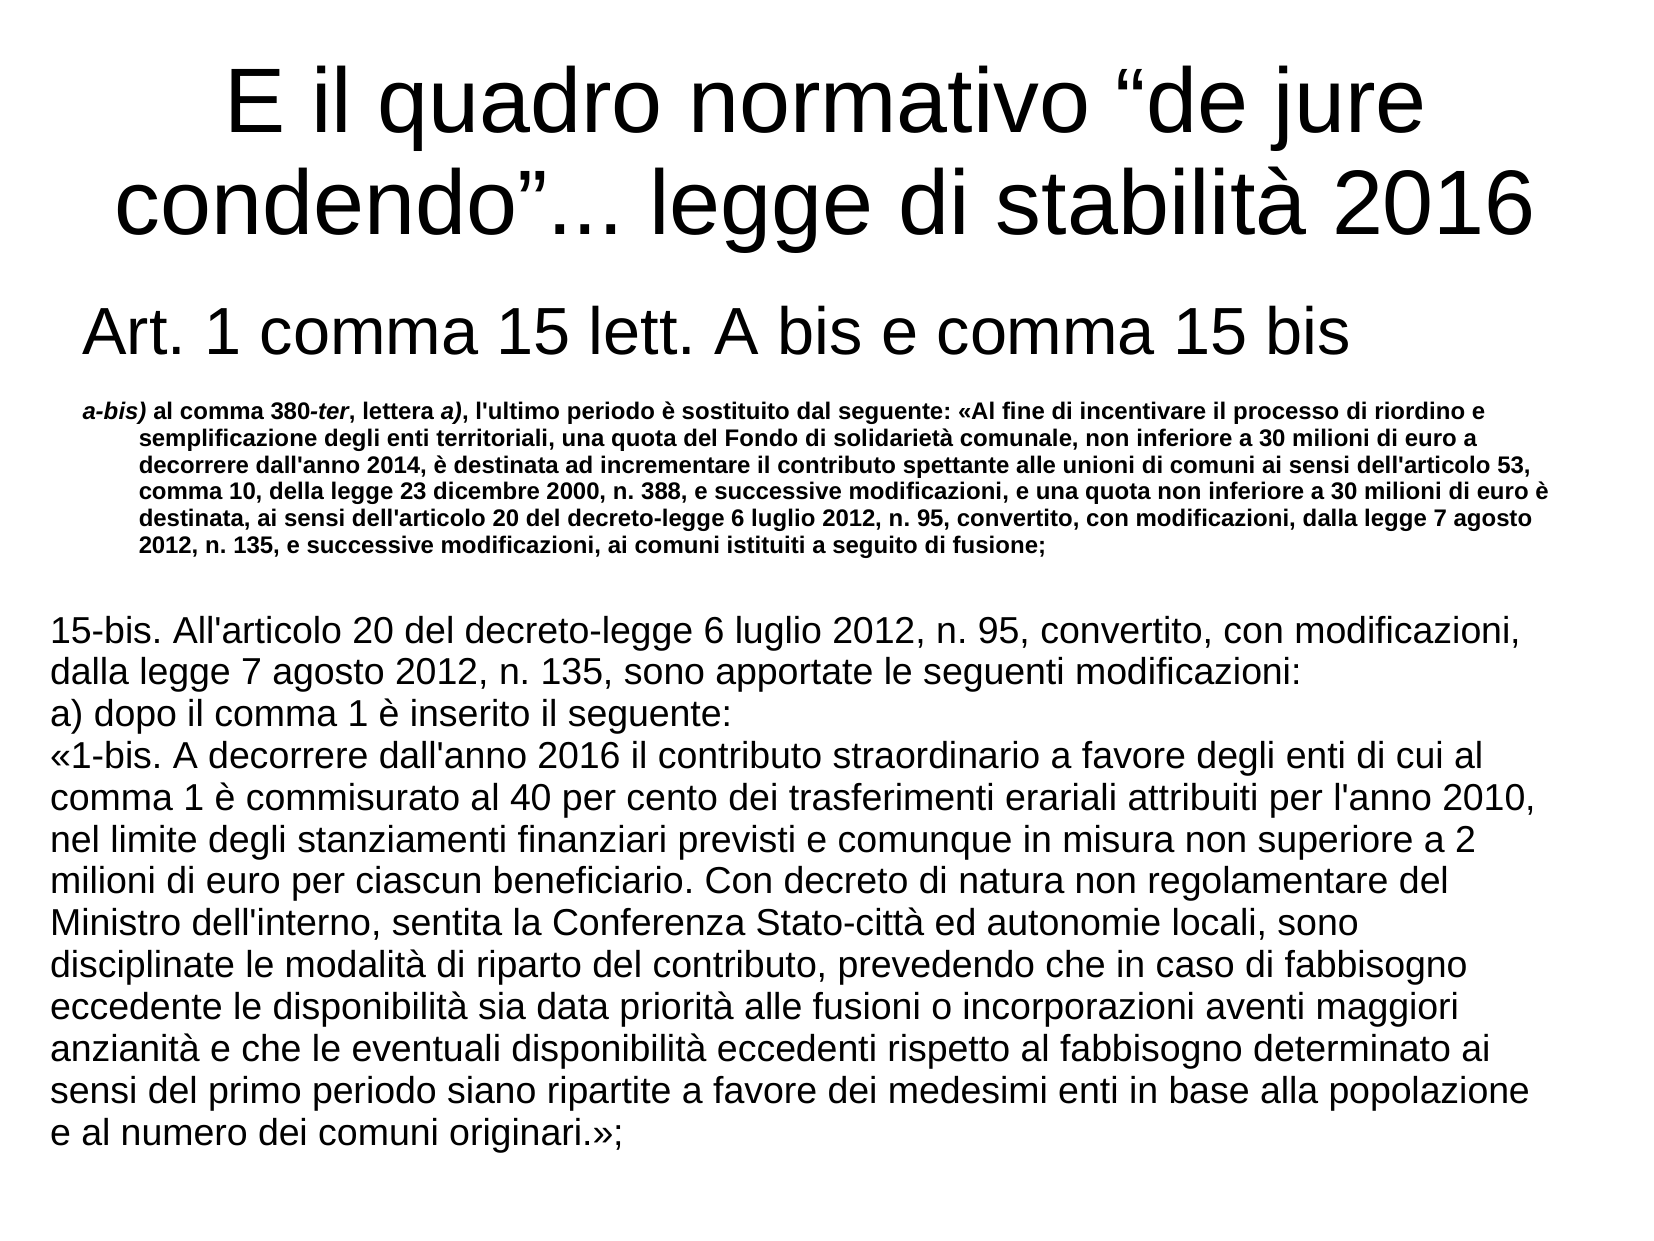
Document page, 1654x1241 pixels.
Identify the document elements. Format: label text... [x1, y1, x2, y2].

title E il quadro normativo “de jure condendo”... legge di stabilità 2016 [82, 49, 1571, 257]
text_box 15-bis. All'articolo 20 del decreto-legge 6 luglio 2012, n. 95, convertito, con modificazioni, dalla legge 7 agosto 2012, n. 135, sono apportate le seguenti modificazioni: a) dopo il comma 1 è inserito il seguente: «1-bis. A decorrere dall'anno 2016 il contributo straordinario a favore degli enti di cui al comma 1 è commisurato al 40 per cento dei trasferimenti erariali attribuiti per l'anno 2010, nel limite degli stanziamenti finanziari previsti e comunque in misura non superiore a 2 milioni di euro per ciascun beneficiario. Con decreto di natura non regolamentare del Ministro dell'interno, sentita la Conferenza Stato-città ed autonomie locali, sono disciplinate le modalità di riparto del contributo, prevedendo che in caso di fabbisogno eccedente le disponibilità sia data priorità alle fusioni o incorporazioni aventi maggiori anzianità e che le eventuali disponibilità eccedenti rispetto al fabbisogno determinato ai sensi del primo periodo siano ripartite a favore dei medesimi enti in base alla popolazione e al numero dei comuni originari.»; [35, 602, 1560, 1161]
list Art. 1 comma 15 lett. A bis e comma 15 bis a-bis) al comma 380-ter, lettera a), l'ultimo periodo è sostituito dal seguente: «Al fine di incentivare il processo di riordino e semplificazione degli enti territoriali, una quota del Fondo di solidarietà comunale, non inferiore a 30 milioni di euro a decorrere dall'anno 2014, è destinata ad incrementare il contributo spettante alle unioni di comuni ai sensi dell'articolo 53, comma 10, della legge 23 dicembre 2000, n. 388, e successive modificazioni, e una quota non inferiore a 30 milioni di euro è destinata, ai sensi dell'articolo 20 del decreto-legge 6 luglio 2012, n. 95, convertito, con modificazioni, dalla legge 7 agosto 2012, n. 135, e successive modificazioni, ai comuni istituiti a seguito di fusione; [82, 290, 1571, 1109]
